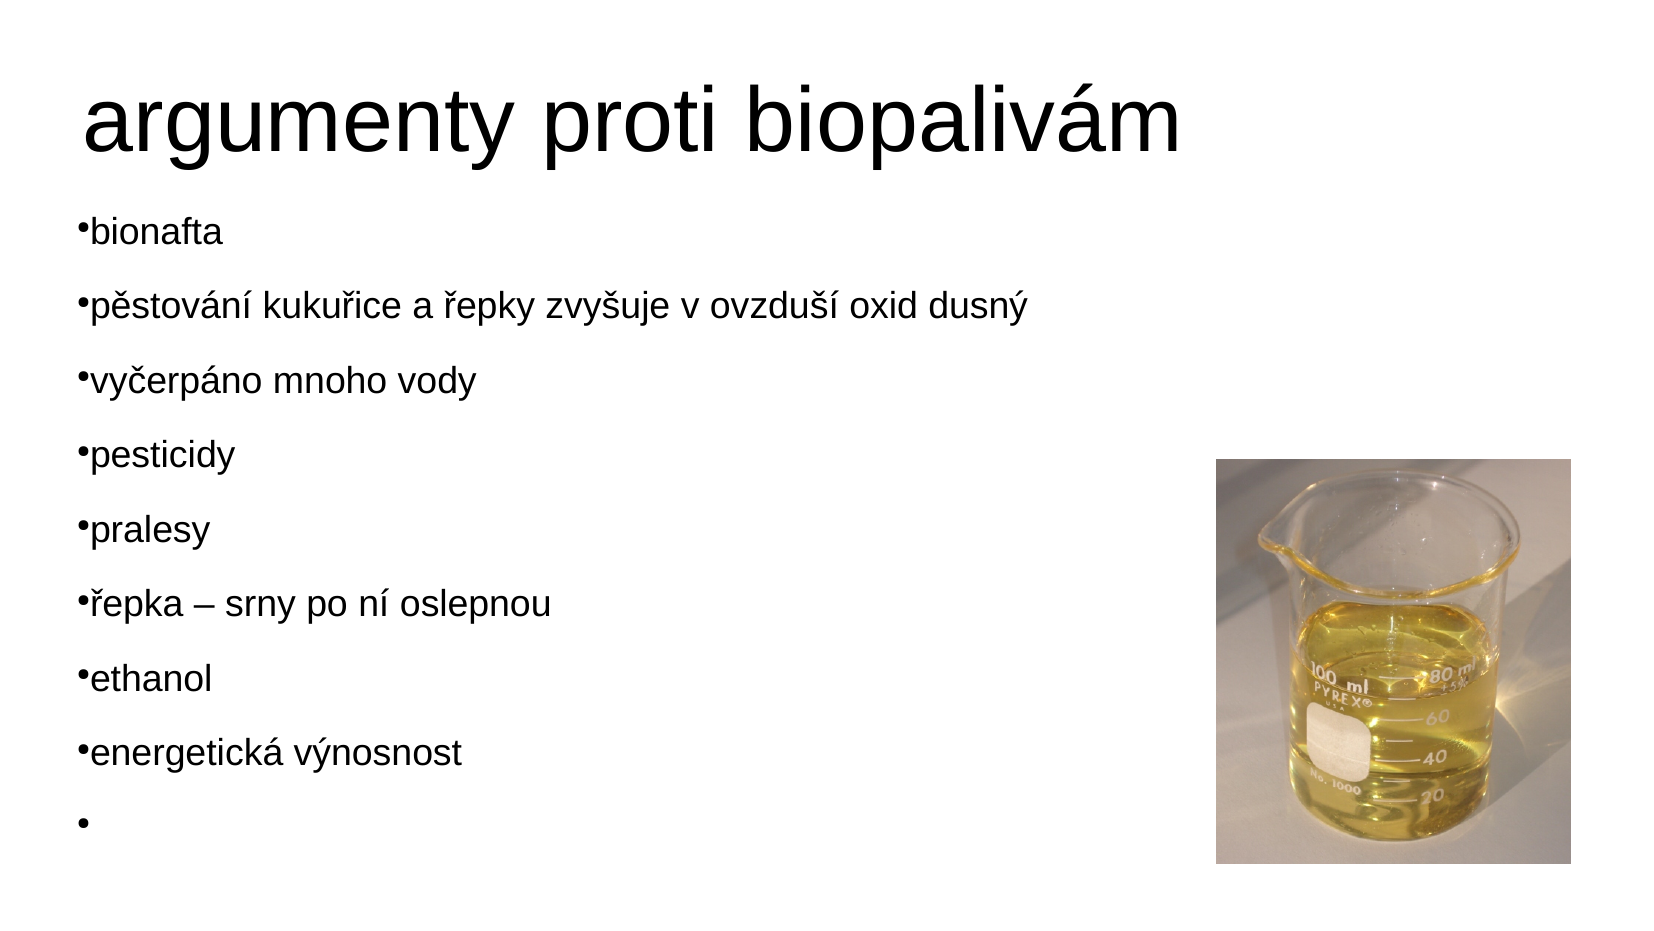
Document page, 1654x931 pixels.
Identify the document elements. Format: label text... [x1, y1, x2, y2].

title argumenty proti biopalivám [82, 37, 1571, 193]
picture [1216, 459, 1571, 864]
list bionafta pěstování kukuřice a řepky zvyšuje v ovzduší oxid dusný vyčerpáno mnoho vody pesticidy pralesy řepka – srny po ní oslepnou ethanol energetická výnosnost [76, 206, 1565, 875]
